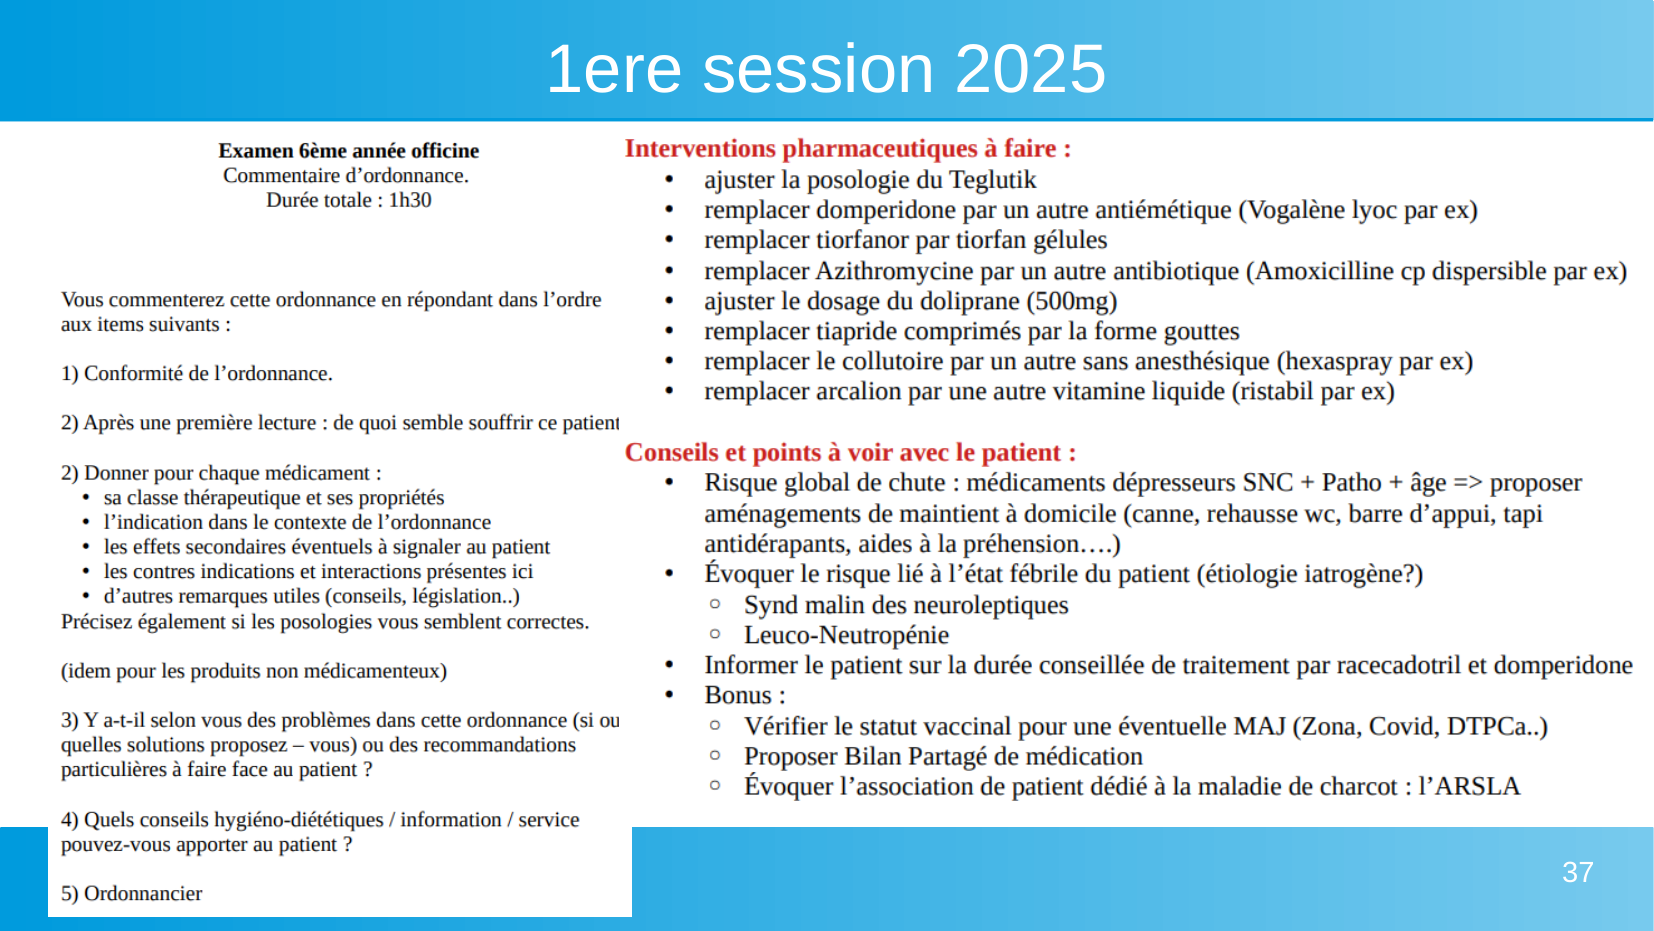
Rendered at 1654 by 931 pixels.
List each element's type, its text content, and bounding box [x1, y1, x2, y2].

title 1ere session 2025 [59, 29, 1595, 108]
picture [48, 133, 1634, 917]
